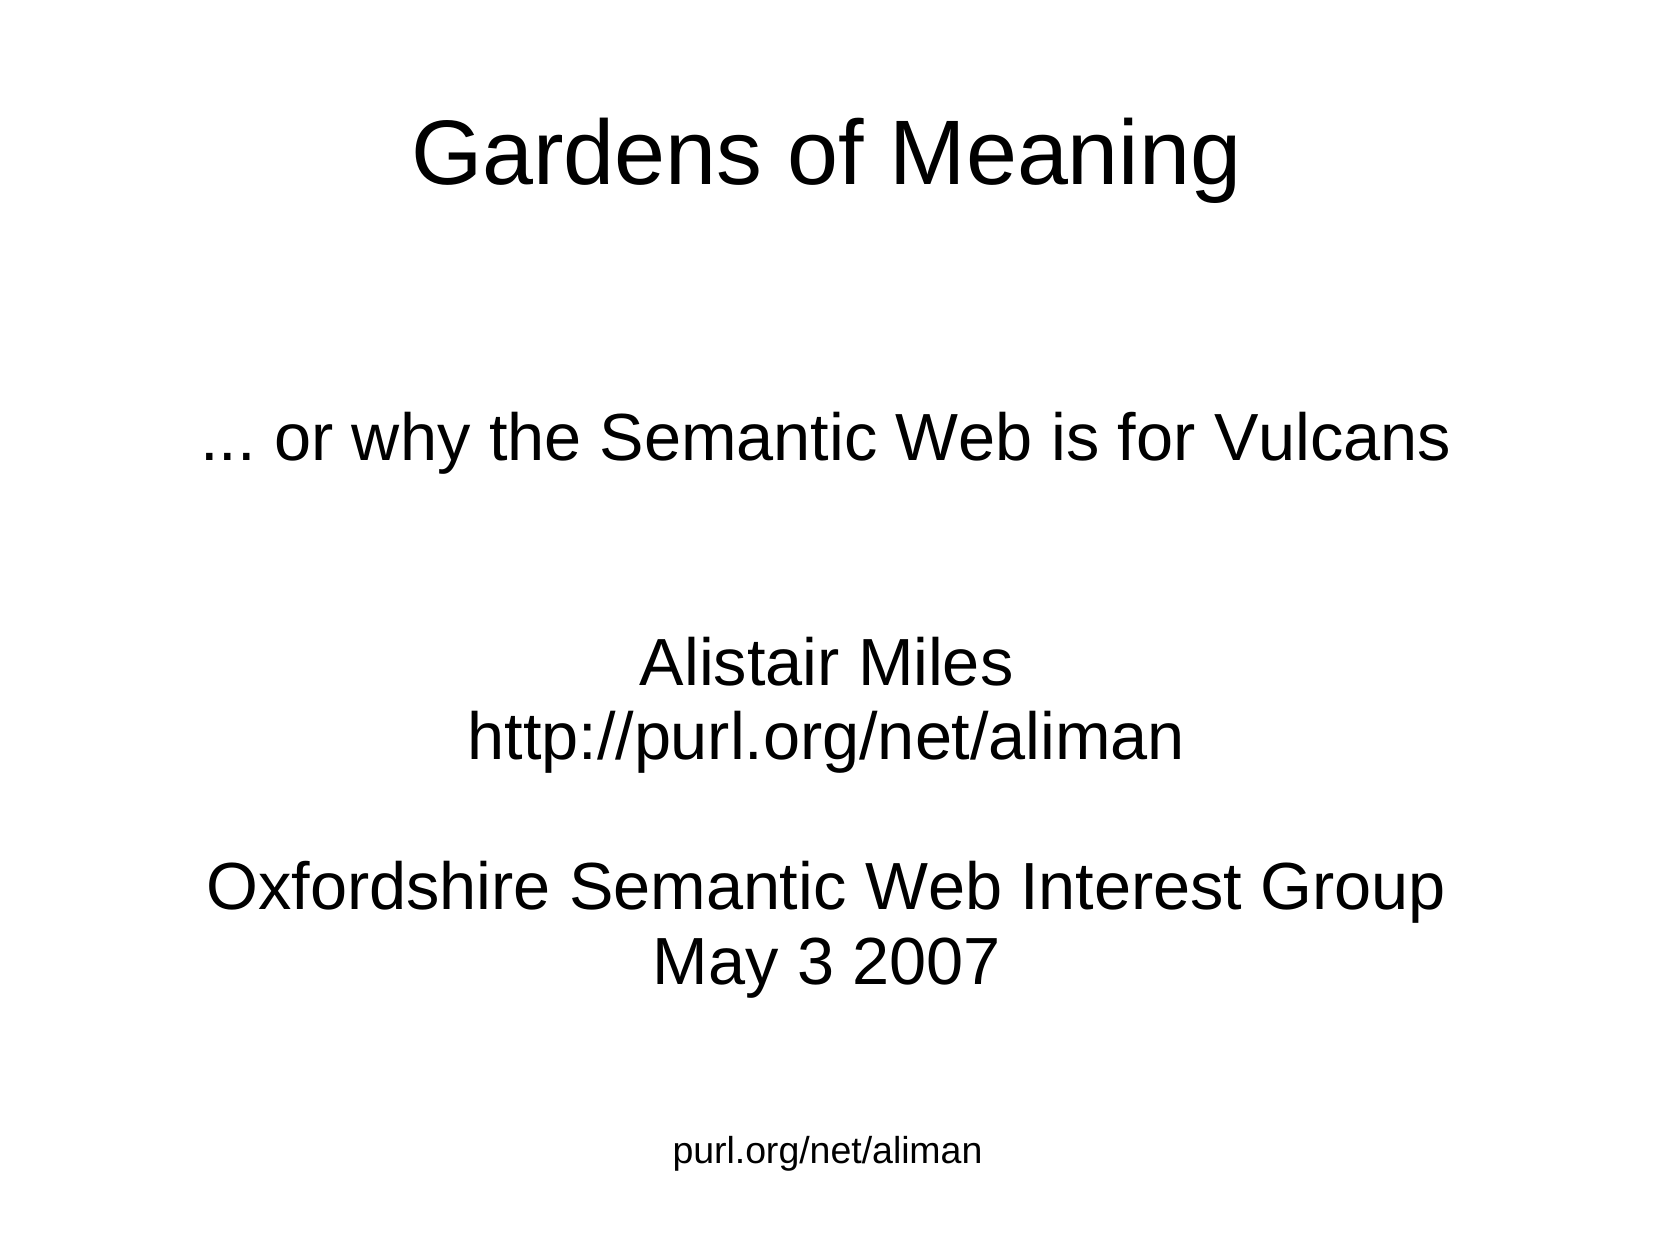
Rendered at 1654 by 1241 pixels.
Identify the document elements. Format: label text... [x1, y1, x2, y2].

subtitle ... or why the Semantic Web is for Vulcans Alistair Miles http://purl.org/net/aliman Oxfordshire Semantic Web Interest Group May 3 2007 [82, 297, 1571, 1102]
title Gardens of Meaning [82, 56, 1571, 250]
